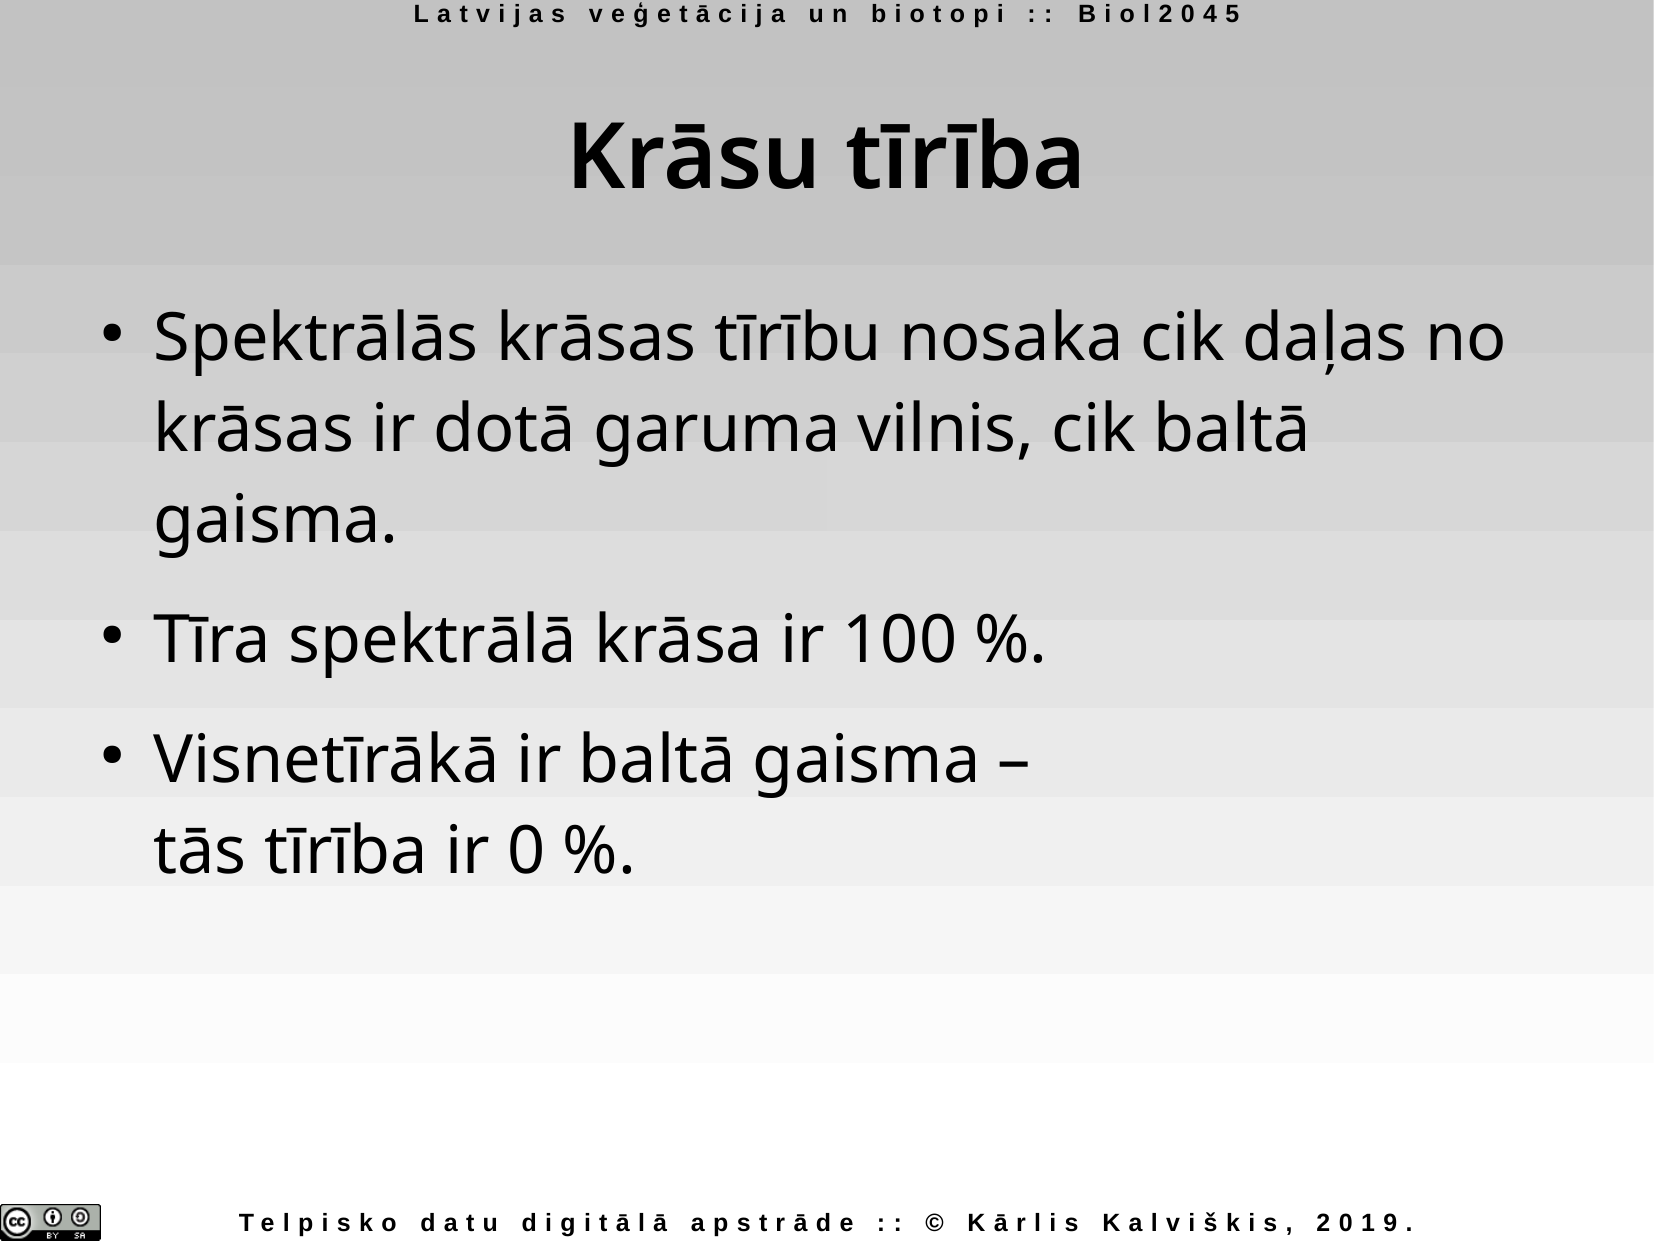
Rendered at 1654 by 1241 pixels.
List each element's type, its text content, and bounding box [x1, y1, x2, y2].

title Krāsu tīrība [29, 49, 1625, 258]
list Spektrālās krāsas tīrību nosaka cik daļas no krāsas ir dotā garuma vilnis, cik baltā gaisma. Tīra spektrālā krāsa ir 100 %. Visnetīrākā ir baltā gaisma – tās tīrība ir 0 %. [82, 289, 1571, 1113]
picture [0, 0, 1654, 1241]
